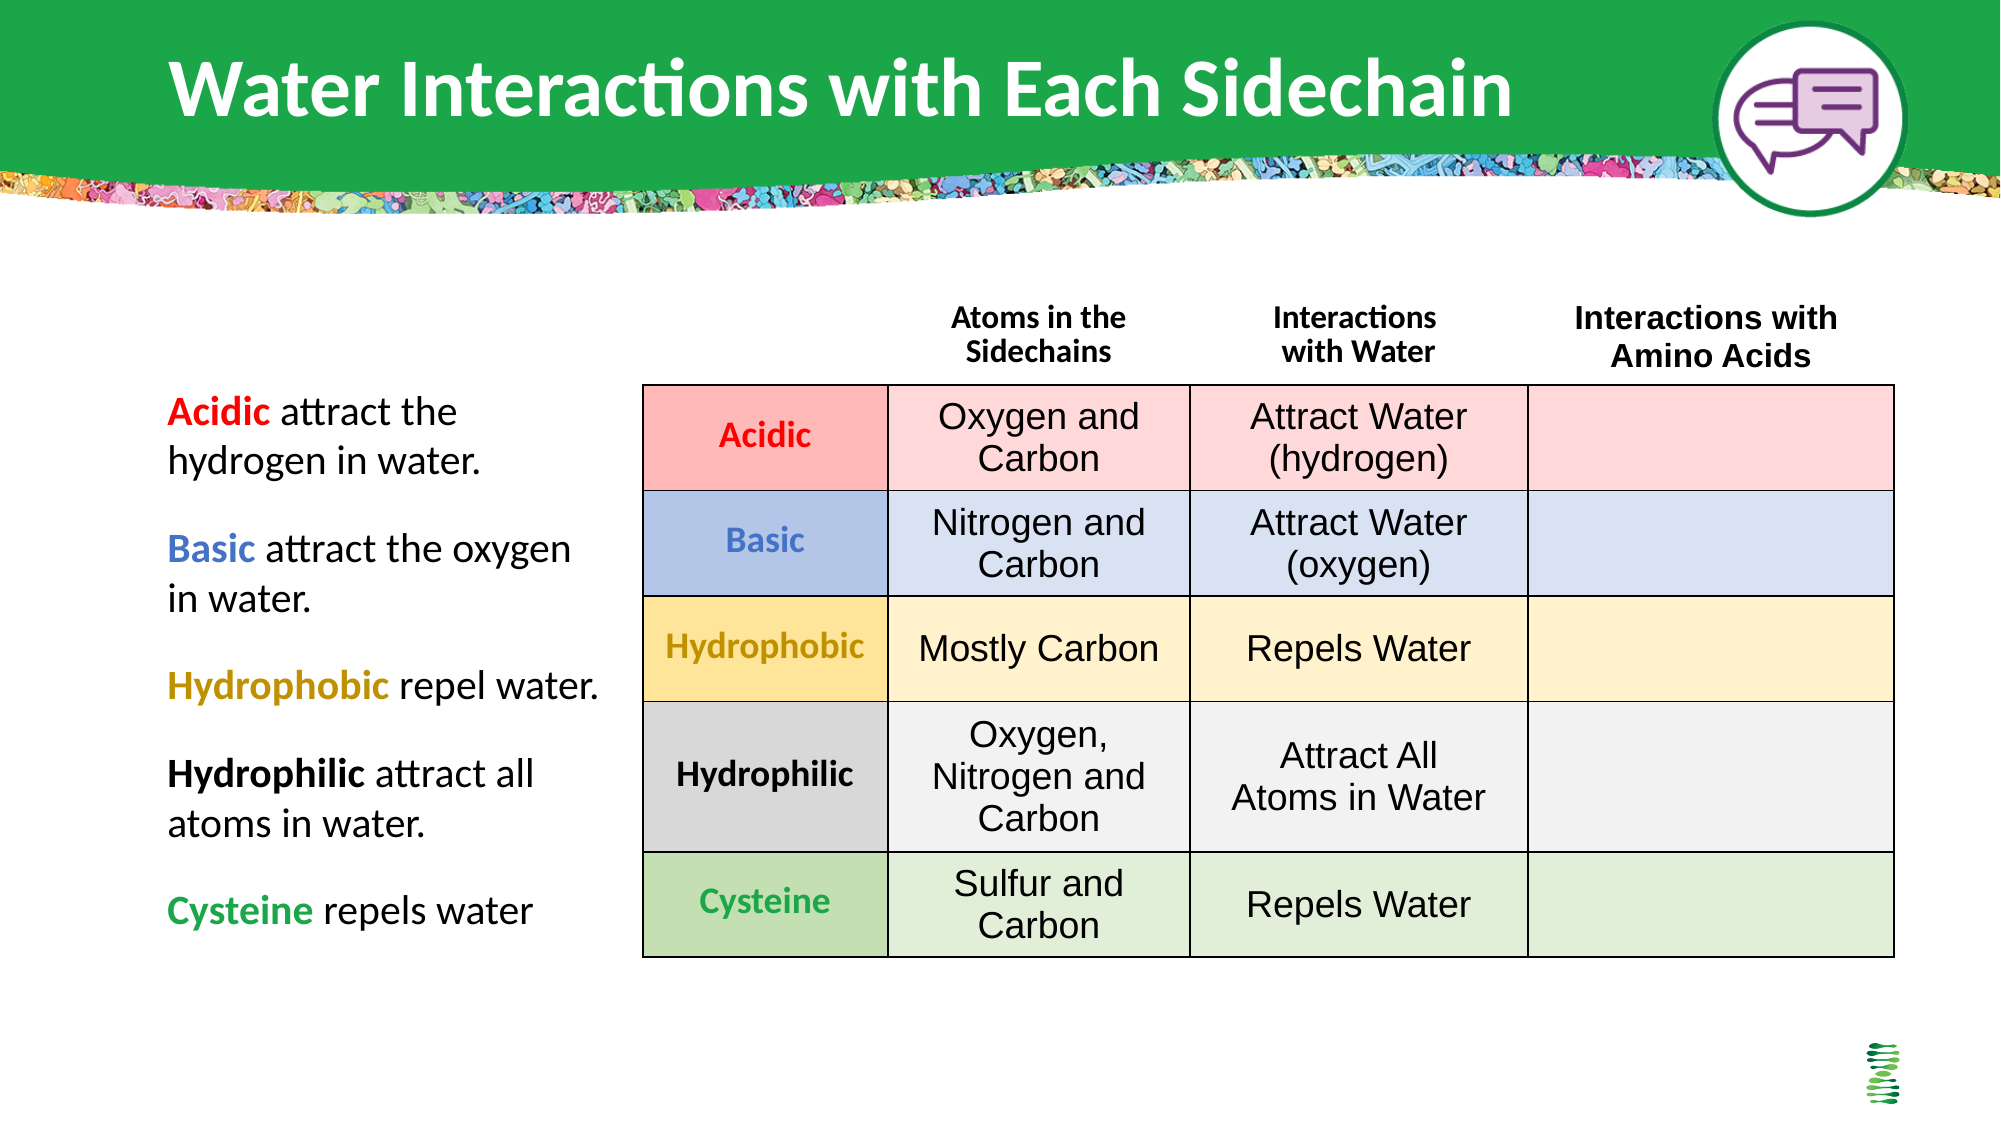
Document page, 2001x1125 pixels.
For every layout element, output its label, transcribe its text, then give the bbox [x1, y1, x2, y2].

table_header [644, 290, 887, 384]
table_cell Sulfur and Carbon [889, 853, 1189, 956]
table_cell [1529, 491, 1893, 595]
table_cell Repels Water [1191, 853, 1527, 956]
text_box Water Interactions with Each Sidechain [153, 1, 1954, 165]
table_cell Hydrophilic [644, 702, 887, 851]
table_cell [1529, 702, 1893, 851]
table_cell Attract Water (oxygen) [1191, 491, 1527, 595]
table_header Atoms in the Sidechains [889, 290, 1189, 384]
table_cell Oxygen and Carbon [889, 386, 1189, 490]
table_cell Attract All Atoms in Water [1191, 702, 1527, 851]
table_cell Cysteine [644, 853, 887, 956]
table_cell [1529, 853, 1893, 956]
table_cell Mostly Carbon [889, 597, 1189, 701]
table_cell Attract Water (hydrogen) [1191, 386, 1527, 490]
table_cell Nitrogen and Carbon [889, 491, 1189, 595]
table_cell [1529, 386, 1893, 490]
table_cell Basic [644, 491, 887, 595]
text_box Acidic attract the hydrogen in water. Basic attract the oxygen in water. Hydrophobic repel water. Hydrophilic attract all atoms in water. Cysteine repels water [152, 375, 625, 941]
table_cell Repels Water [1191, 597, 1527, 701]
table_cell Hydrophobic [644, 597, 887, 701]
table_cell [1529, 597, 1893, 701]
table_cell Oxygen, Nitrogen and Carbon [889, 702, 1189, 851]
picture [0, 0, 2001, 1125]
table_cell Acidic [644, 386, 887, 490]
table_header Interactions with Water [1191, 290, 1527, 384]
table_header Interactions with Amino Acids [1529, 290, 1893, 384]
